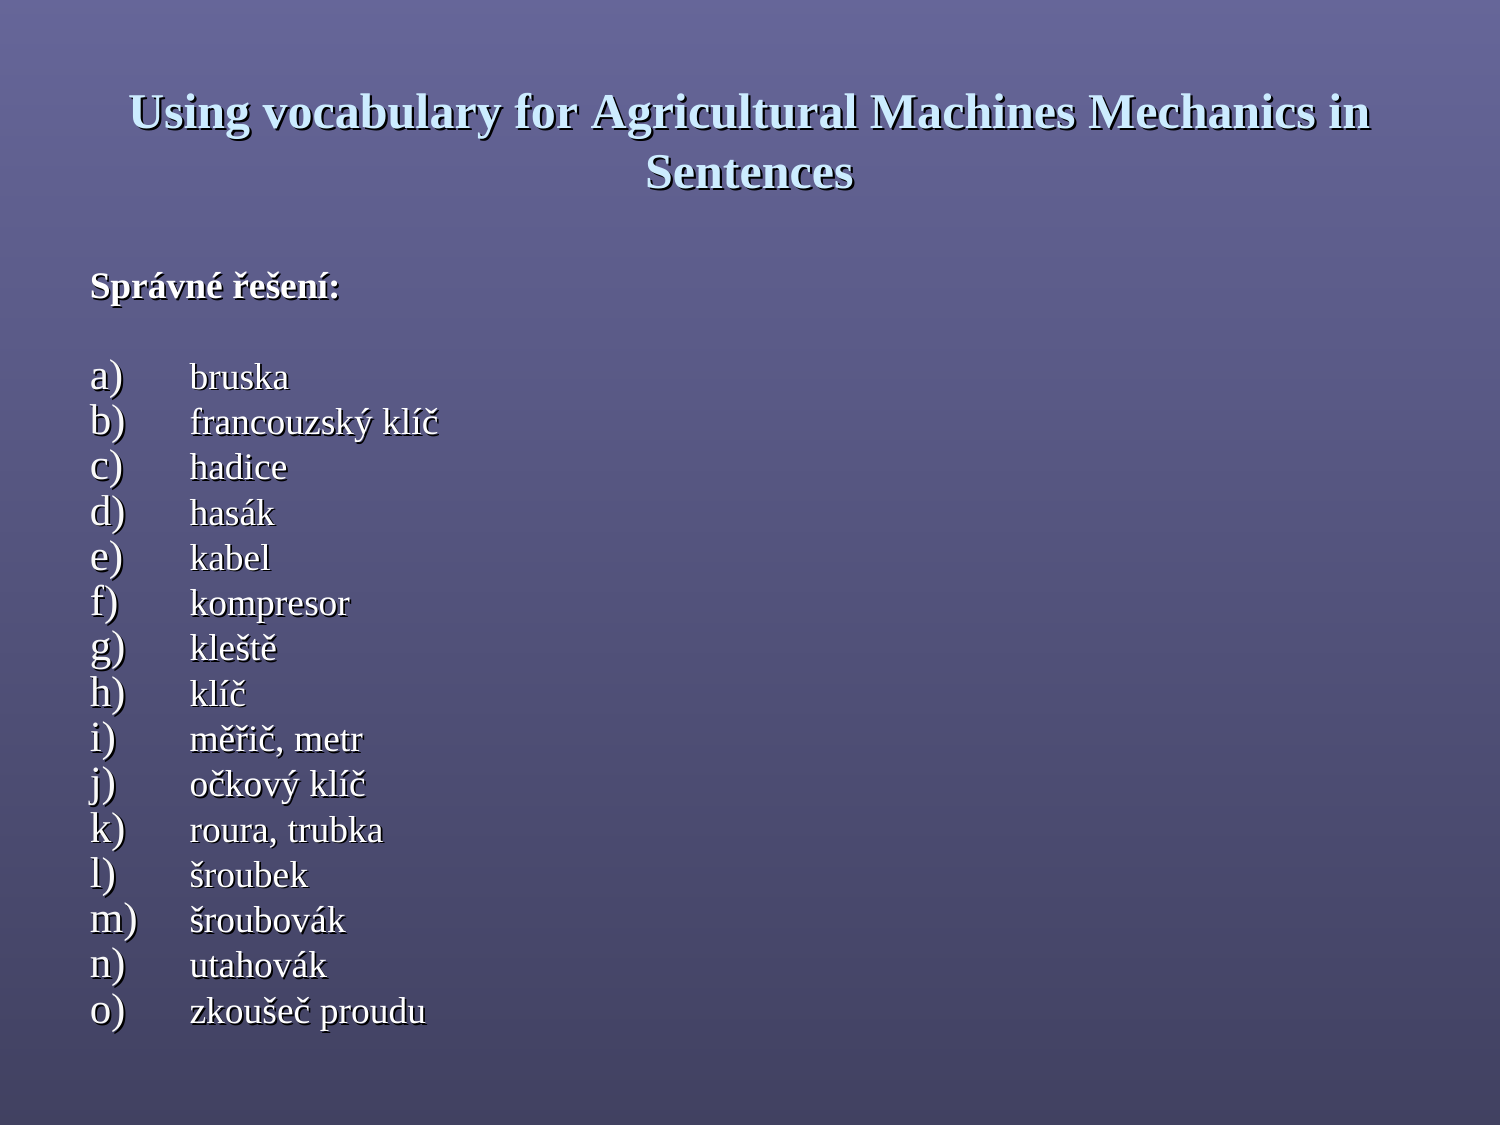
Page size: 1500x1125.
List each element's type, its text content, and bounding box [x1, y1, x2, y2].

list Správné řešení: bruska francouzský klíč hadice hasák kabel kompresor kleště klíč měřič, metr očkový klíč roura, trubka šroubek šroubovák utahovák zkoušeč proudu [74, 262, 1425, 1096]
title Using vocabulary for Agricultural Machines Mechanics in Sentences [74, 44, 1425, 233]
